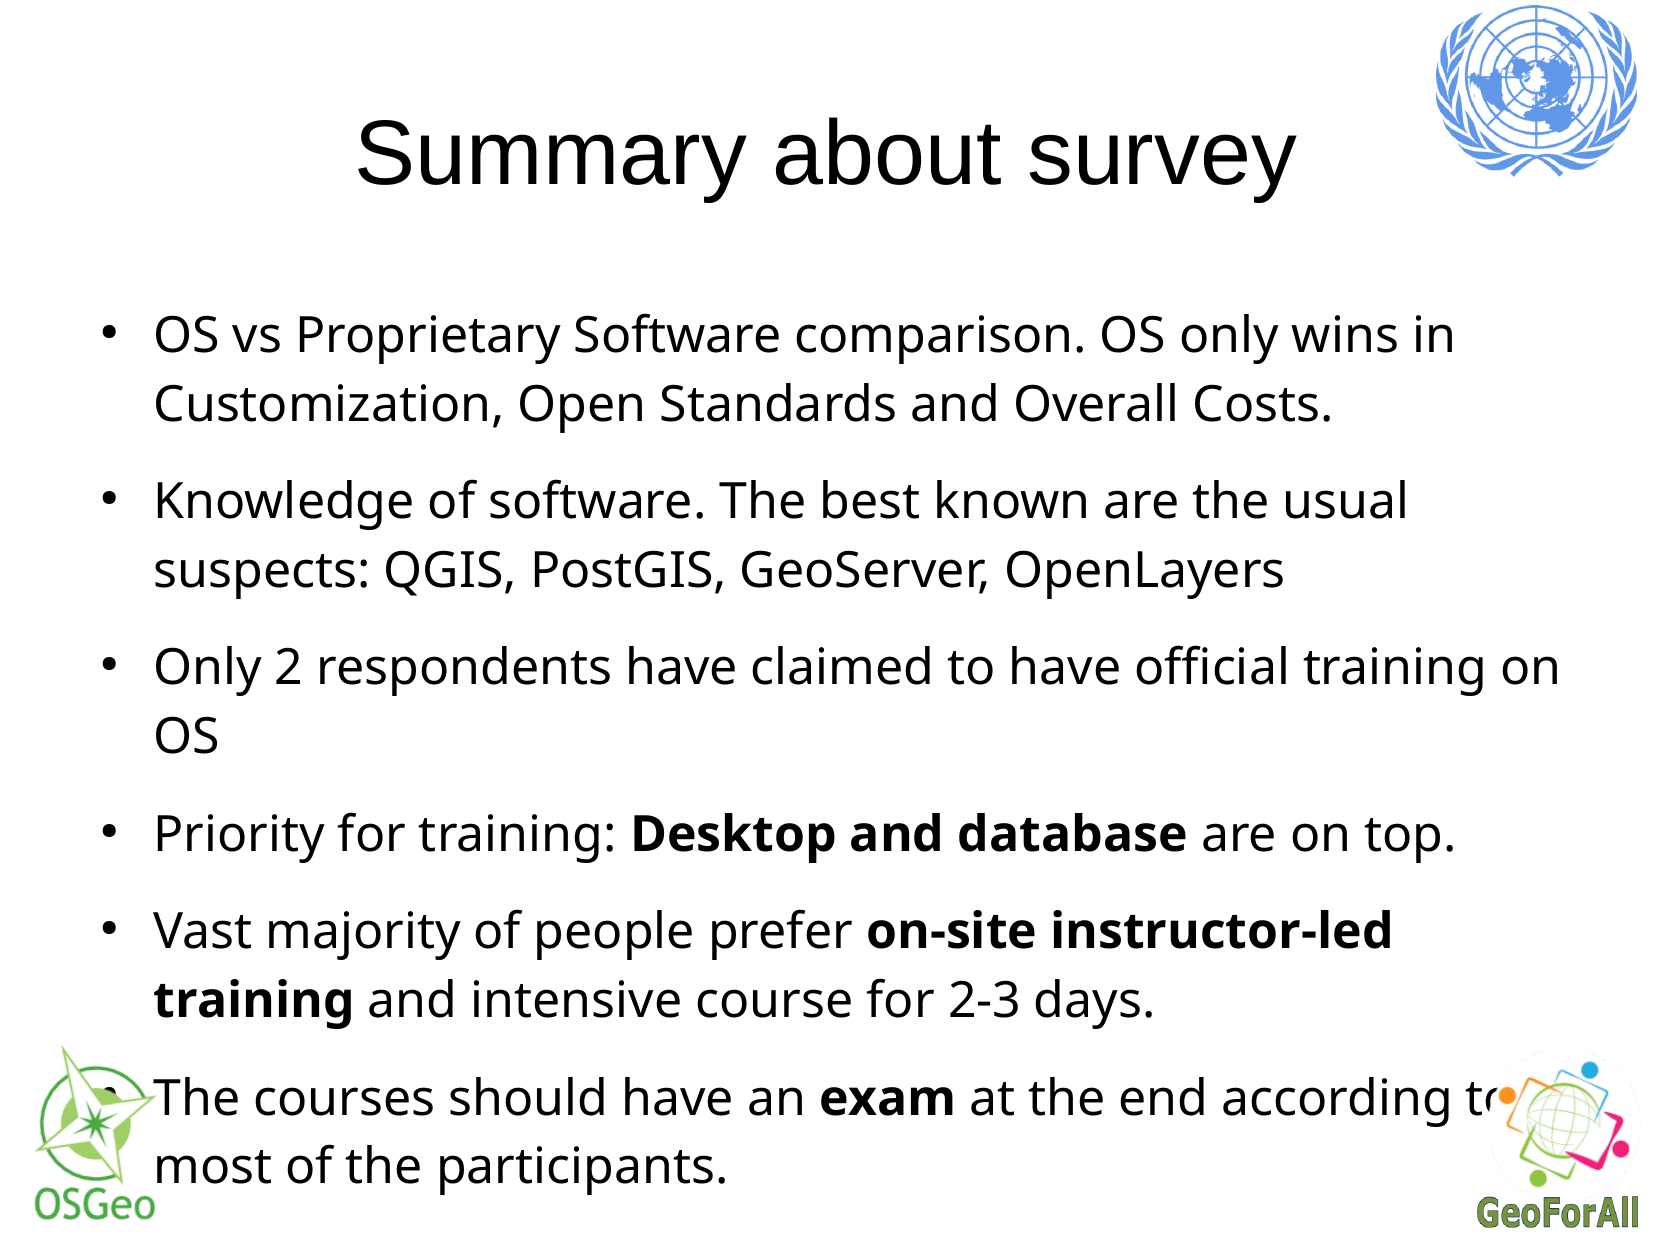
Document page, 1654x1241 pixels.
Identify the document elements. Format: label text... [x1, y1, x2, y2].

title Summary about survey [82, 49, 1571, 201]
list OS vs Proprietary Software comparison. OS only wins in Customization, Open Standards and Overall Costs. Knowledge of software. The best known are the usual suspects: QGIS, PostGIS, GeoServer, OpenLayers Only 2 respondents have claimed to have official training on OS Priority for training: Desktop and database are on top. Vast majority of people prefer on-site instructor-led training and intensive course for 2-3 days. The courses should have an exam at the end according to most of the participants. [82, 201, 1571, 921]
picture [1416, 5, 1654, 180]
picture [6, 1043, 184, 1221]
picture [1437, 1048, 1654, 1241]
